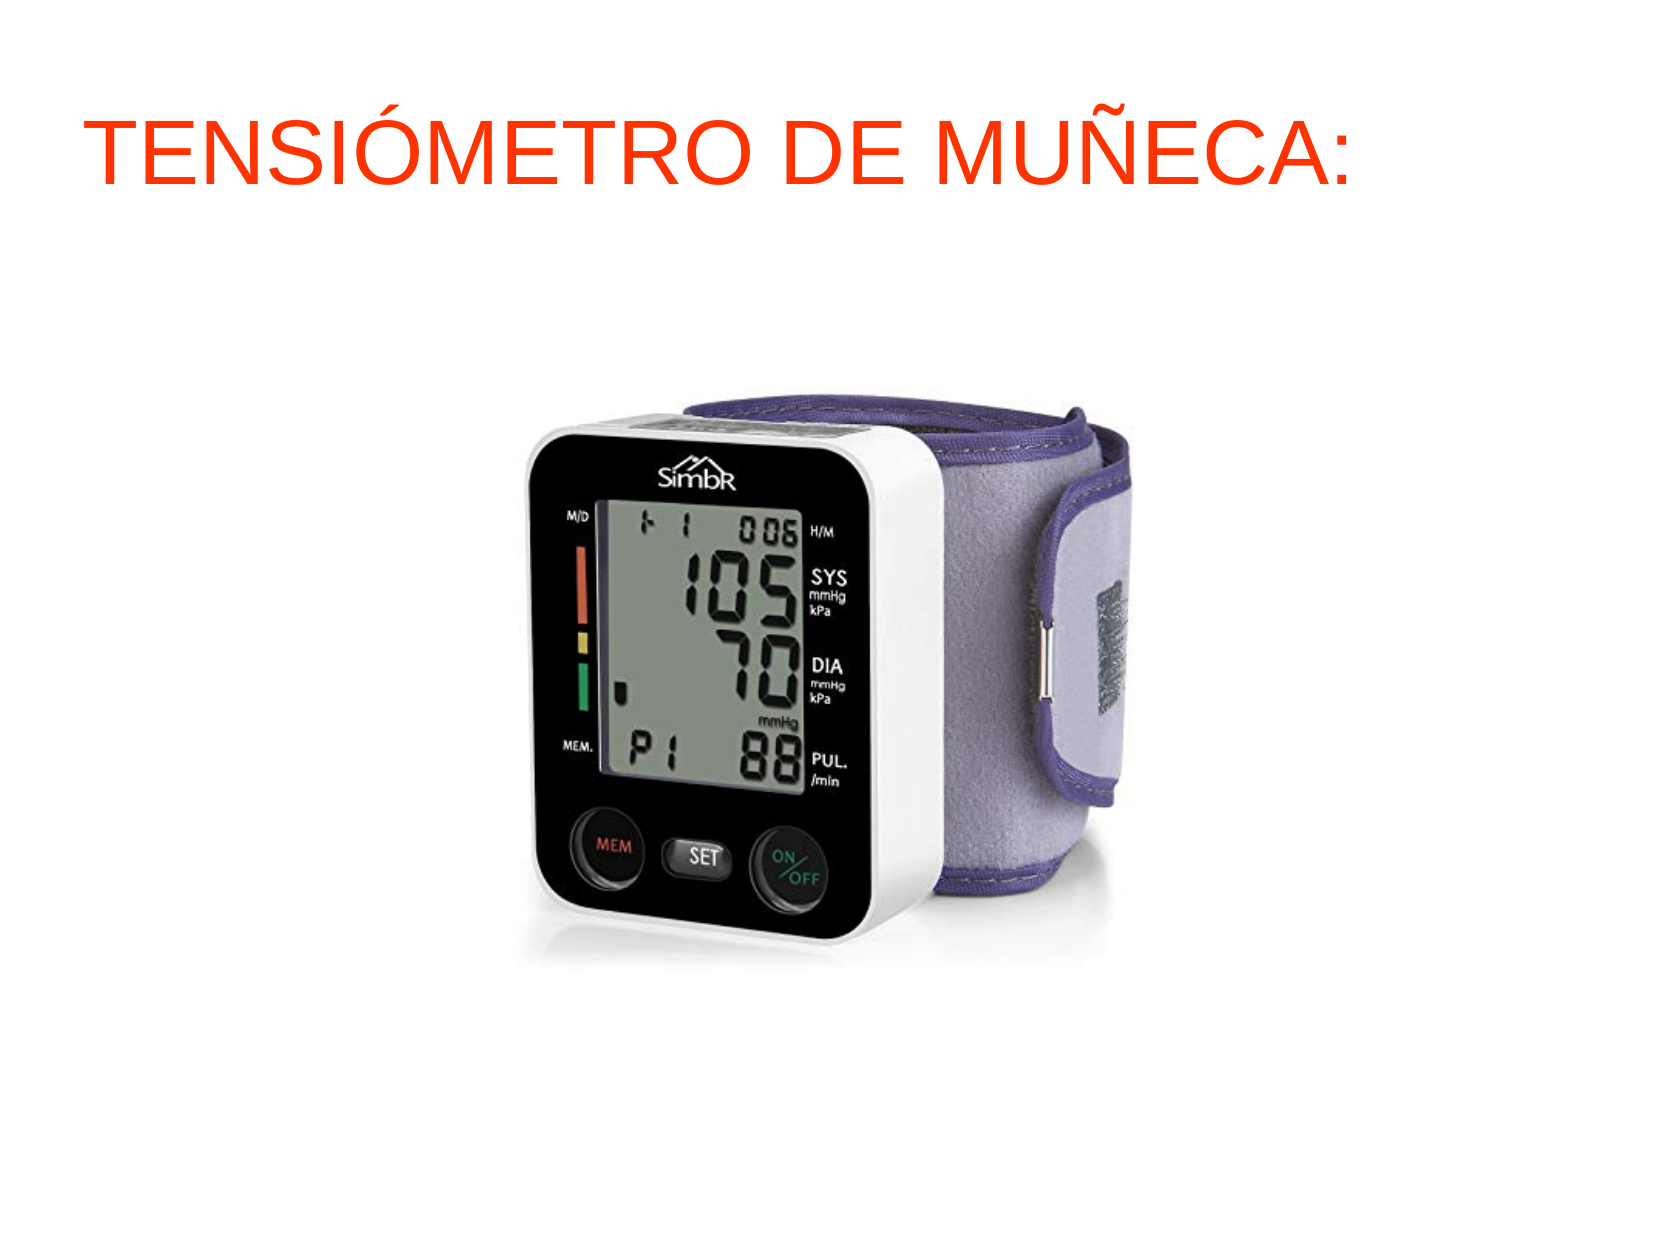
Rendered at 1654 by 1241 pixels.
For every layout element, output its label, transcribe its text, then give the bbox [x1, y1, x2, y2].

title TENSIÓMETRO DE MUÑECA: [82, 49, 1571, 257]
picture [467, 290, 1187, 1010]
